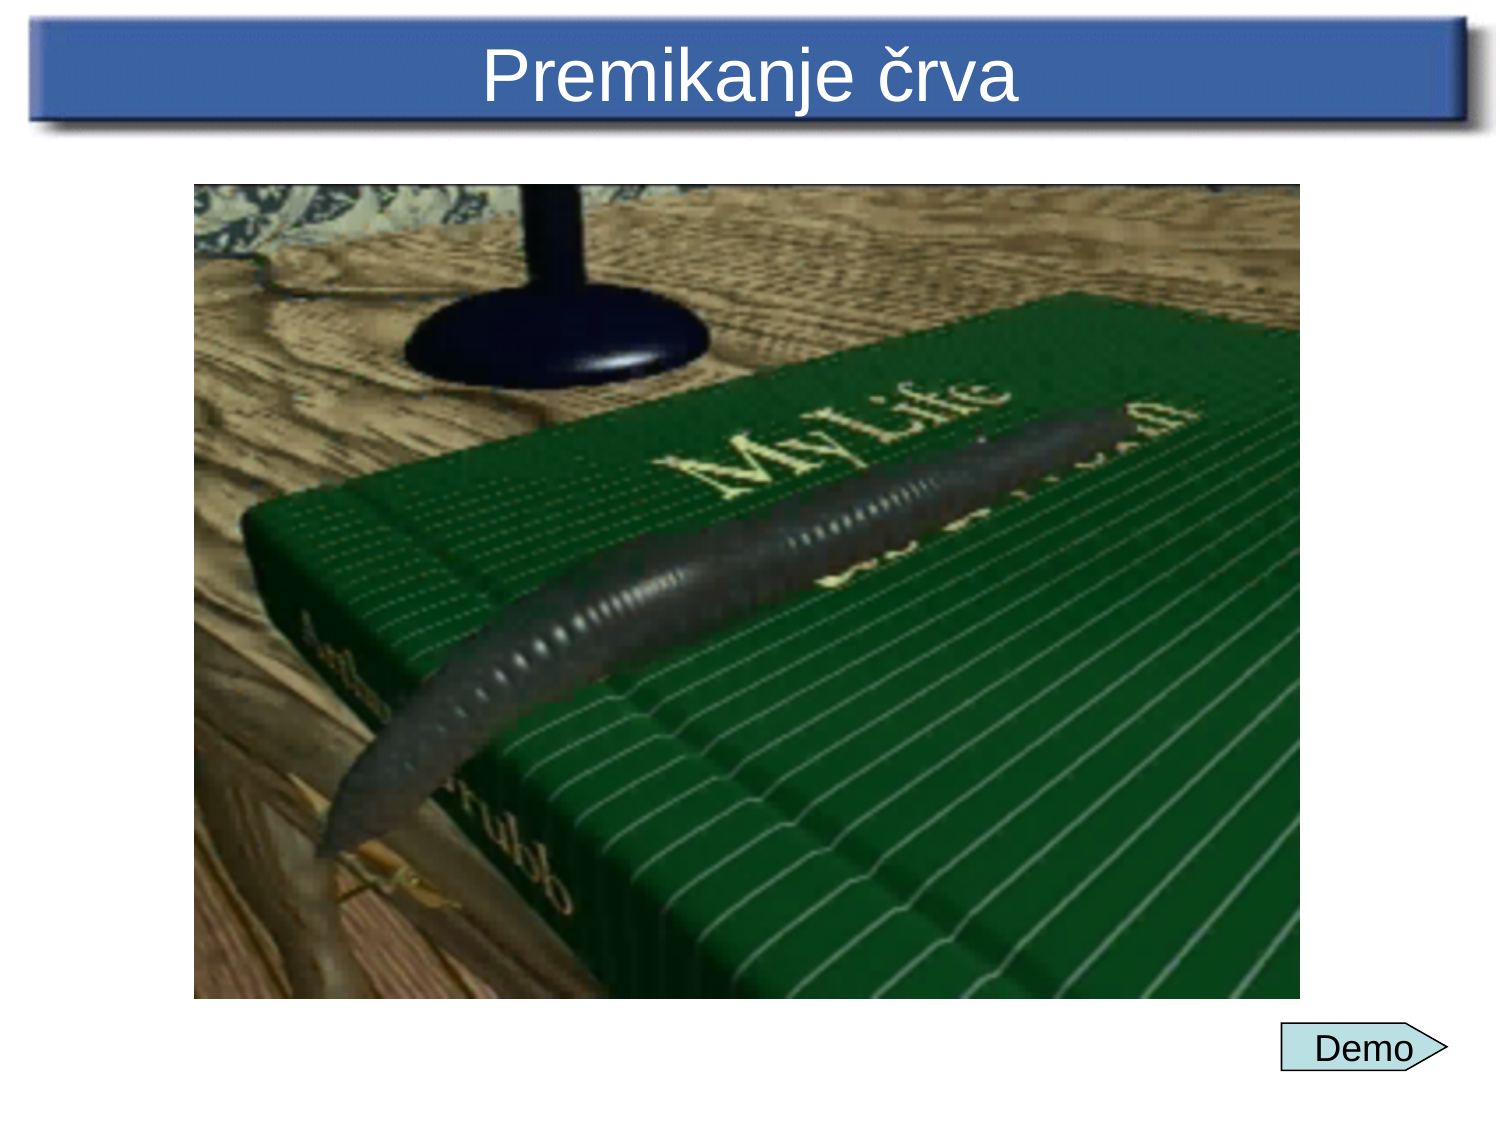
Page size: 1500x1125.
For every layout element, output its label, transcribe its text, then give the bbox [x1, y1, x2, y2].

text_box Premikanje črva [466, 18, 1034, 125]
text_box Demo [1281, 1023, 1447, 1071]
picture [27, 13, 1496, 141]
picture [194, 184, 1300, 999]
